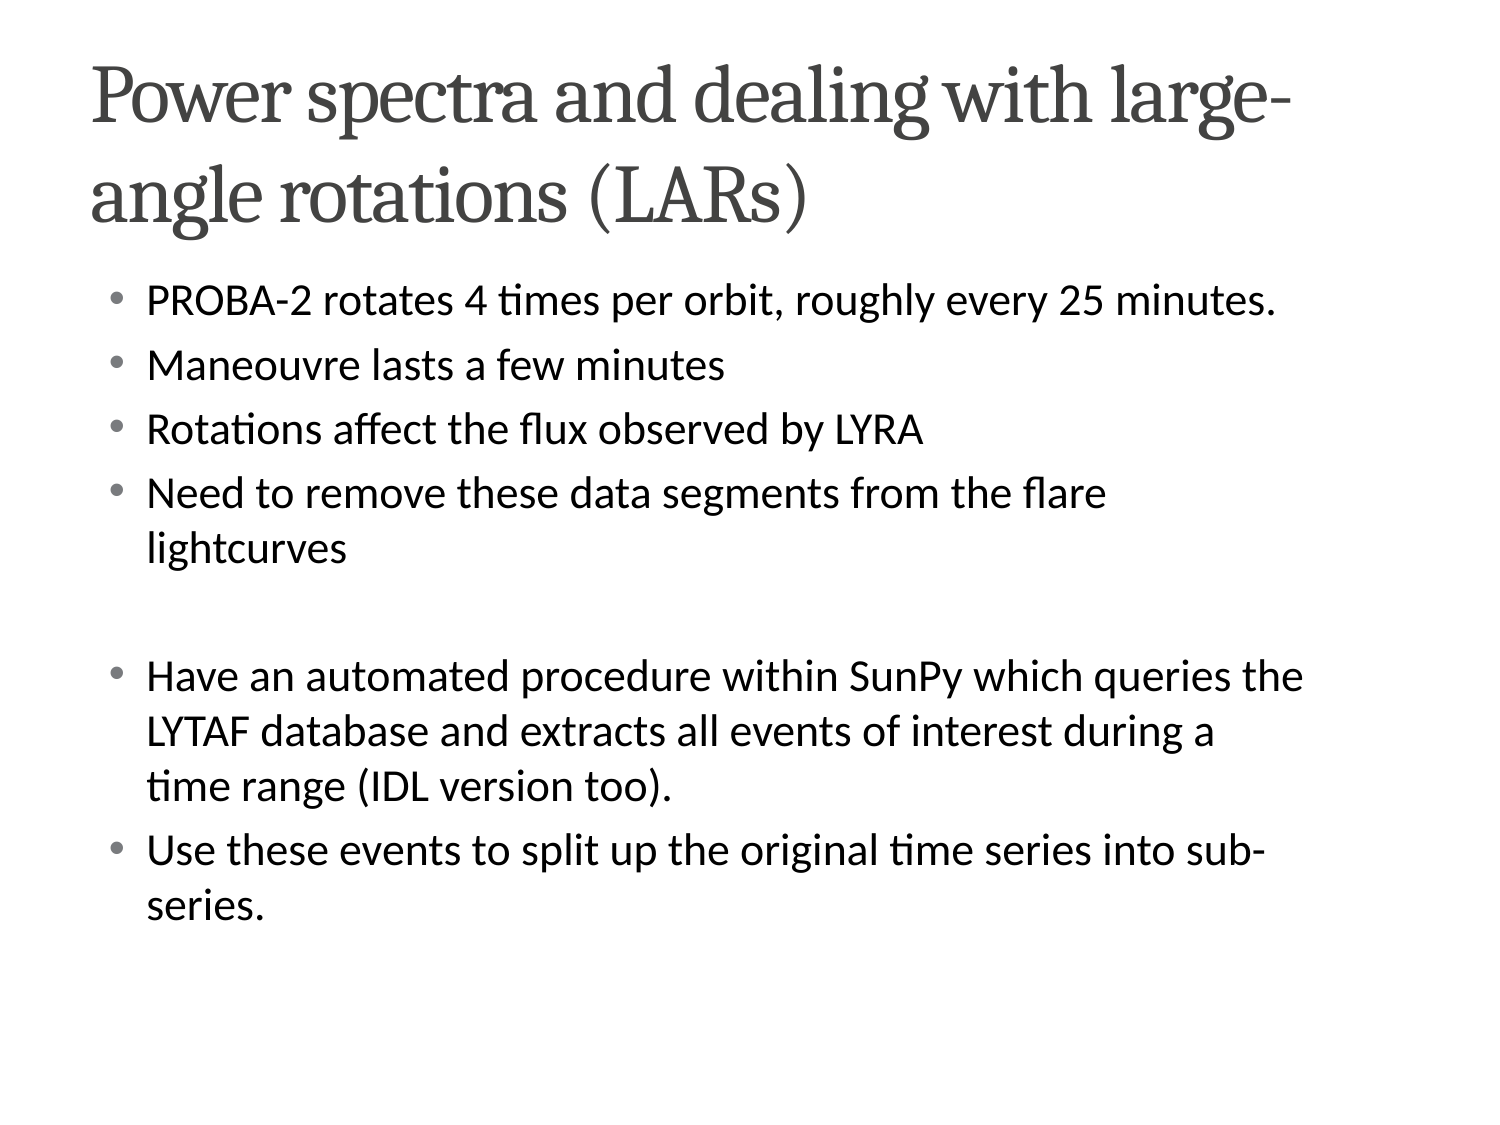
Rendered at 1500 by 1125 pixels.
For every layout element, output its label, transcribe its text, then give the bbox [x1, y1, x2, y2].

list PROBA-2 rotates 4 times per orbit, roughly every 25 minutes. Maneouvre lasts a few minutes Rotations affect the flux observed by LYRA Need to remove these data segments from the flare lightcurves Have an automated procedure within SunPy which queries the LYTAF database and extracts all events of interest during a time range (IDL version too). Use these events to split up the original time series into sub-series. [75, 262, 1325, 1050]
title Power spectra and dealing with large-angle rotations (LARs) [75, 45, 1325, 233]
